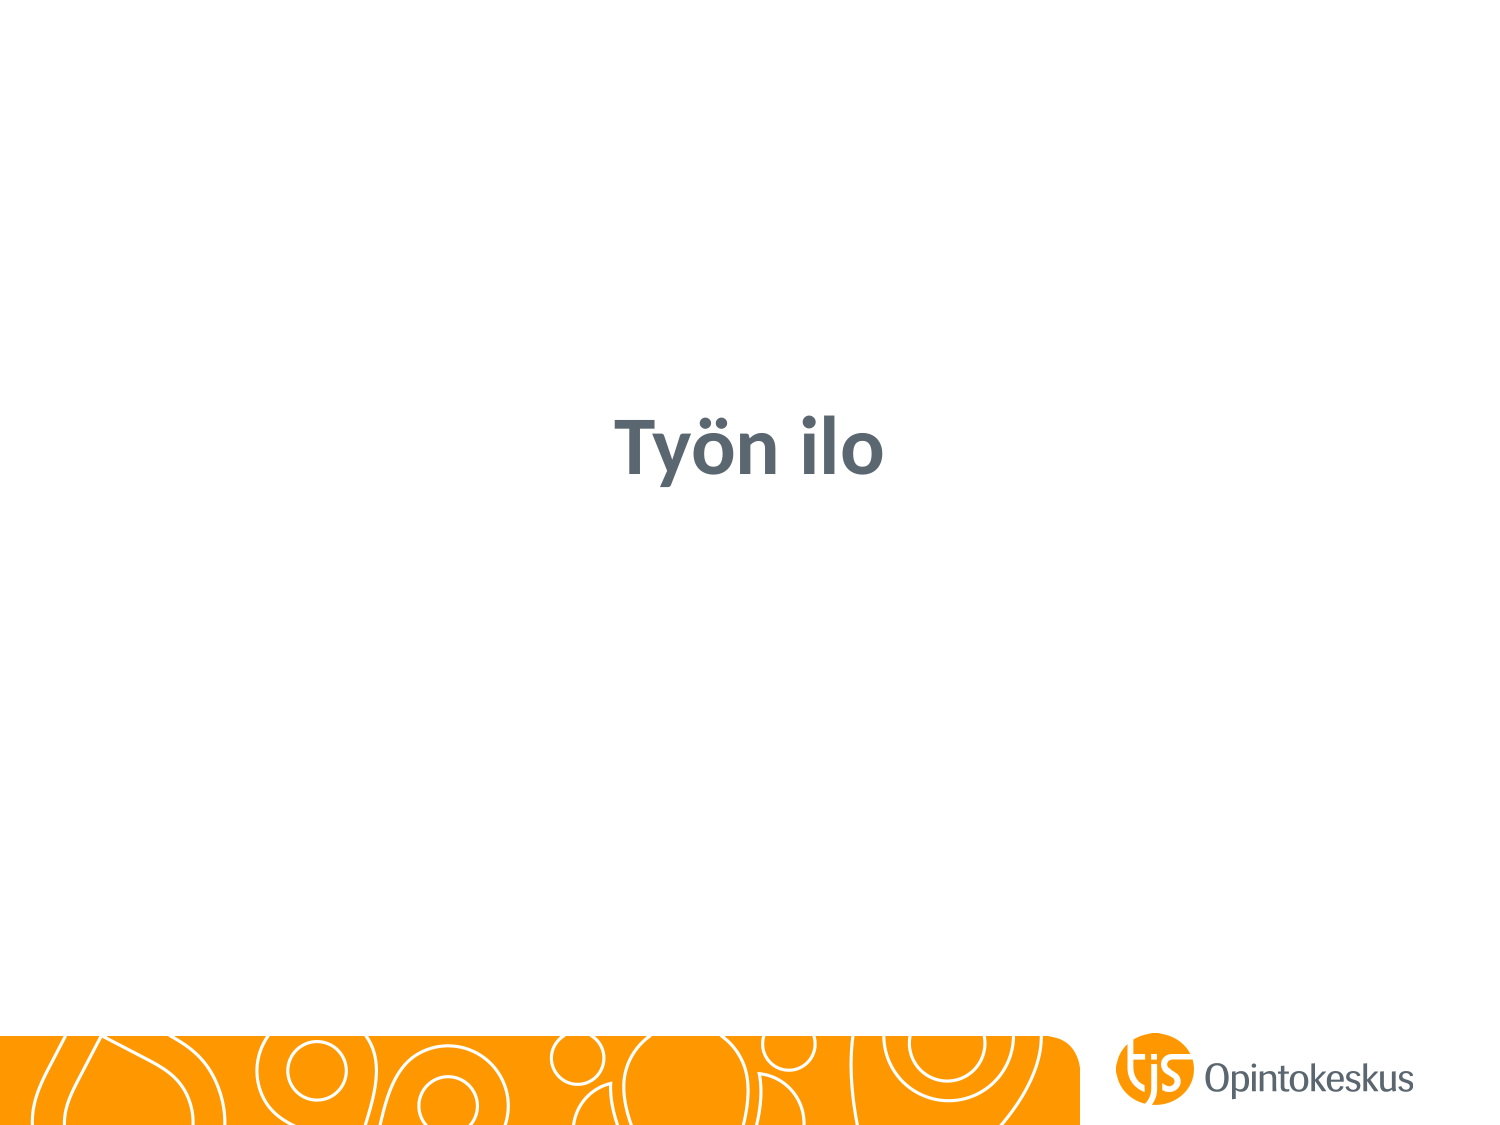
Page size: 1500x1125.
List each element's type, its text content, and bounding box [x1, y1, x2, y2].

picture [0, 1036, 1080, 1125]
title Työn ilo [88, 383, 1412, 851]
picture [1116, 1033, 1413, 1105]
